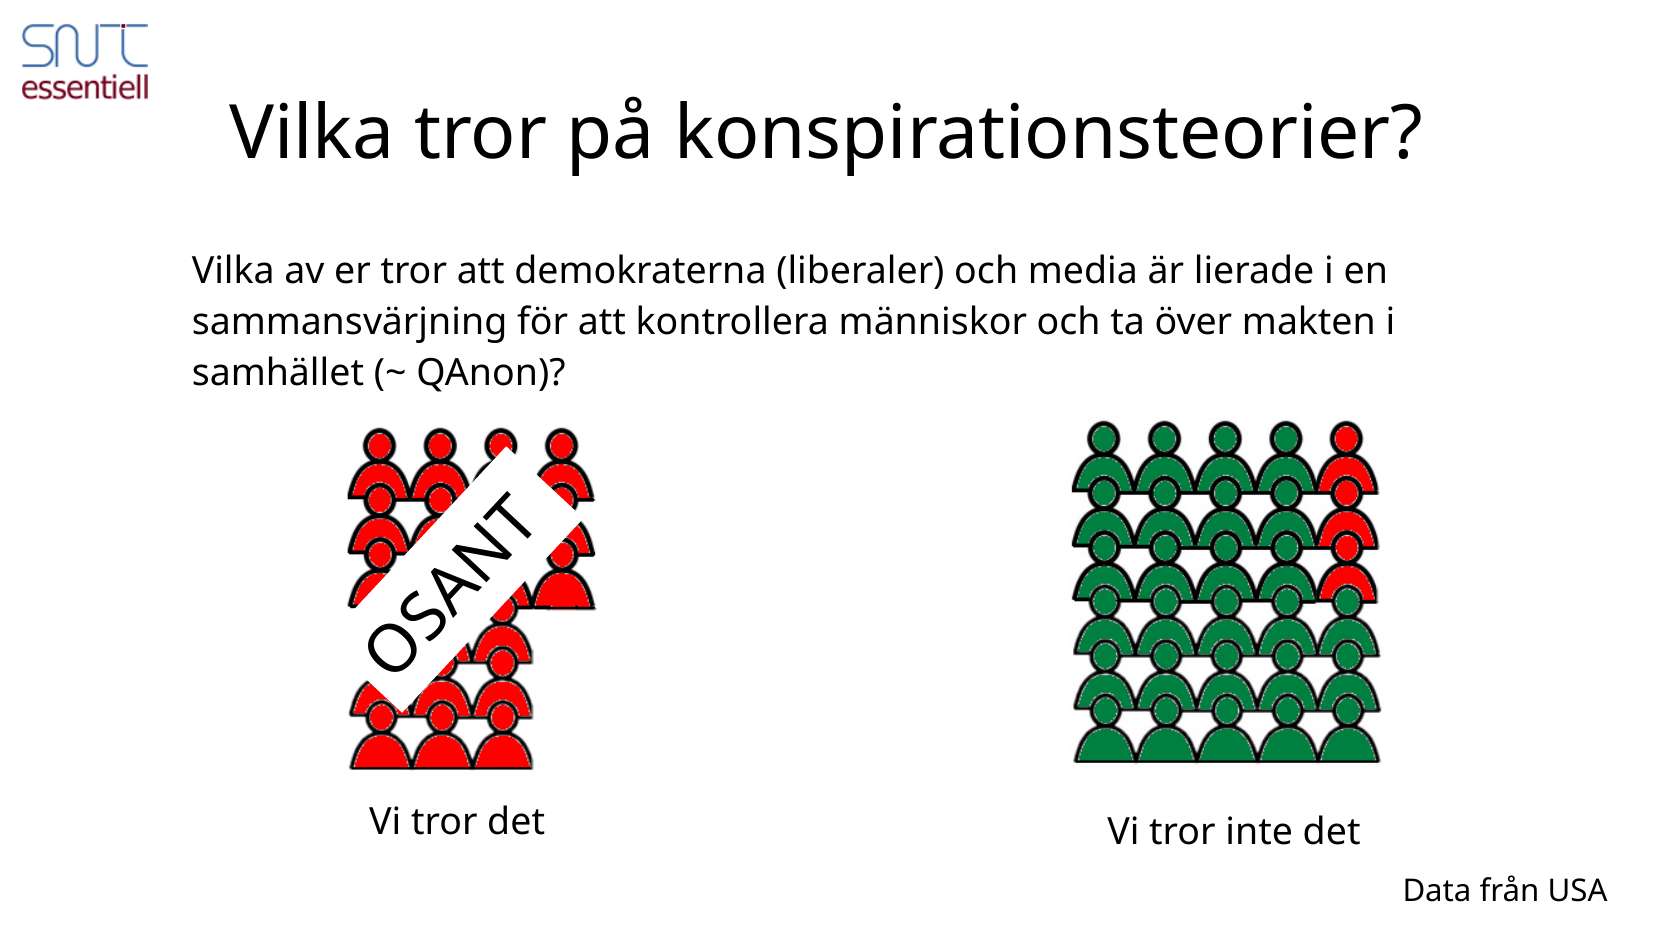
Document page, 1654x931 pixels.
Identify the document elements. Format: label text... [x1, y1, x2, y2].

picture [22, 0, 148, 125]
picture [1062, 416, 1385, 768]
text_box Vi tror det [354, 787, 591, 852]
text_box OSANT [324, 446, 580, 709]
text_box Vilka av er tror att demokraterna (liberaler) och media är lierade i en sammansvärjning för att kontrollera människor och ta över makten i samhället (~ QAnon)? [177, 236, 1477, 401]
title Vilka tror på konspirationsteorier? [82, 51, 1571, 207]
text_box Vi tror inte det [1092, 797, 1418, 862]
picture [324, 413, 609, 781]
text_box Data från USA [1387, 860, 1625, 916]
